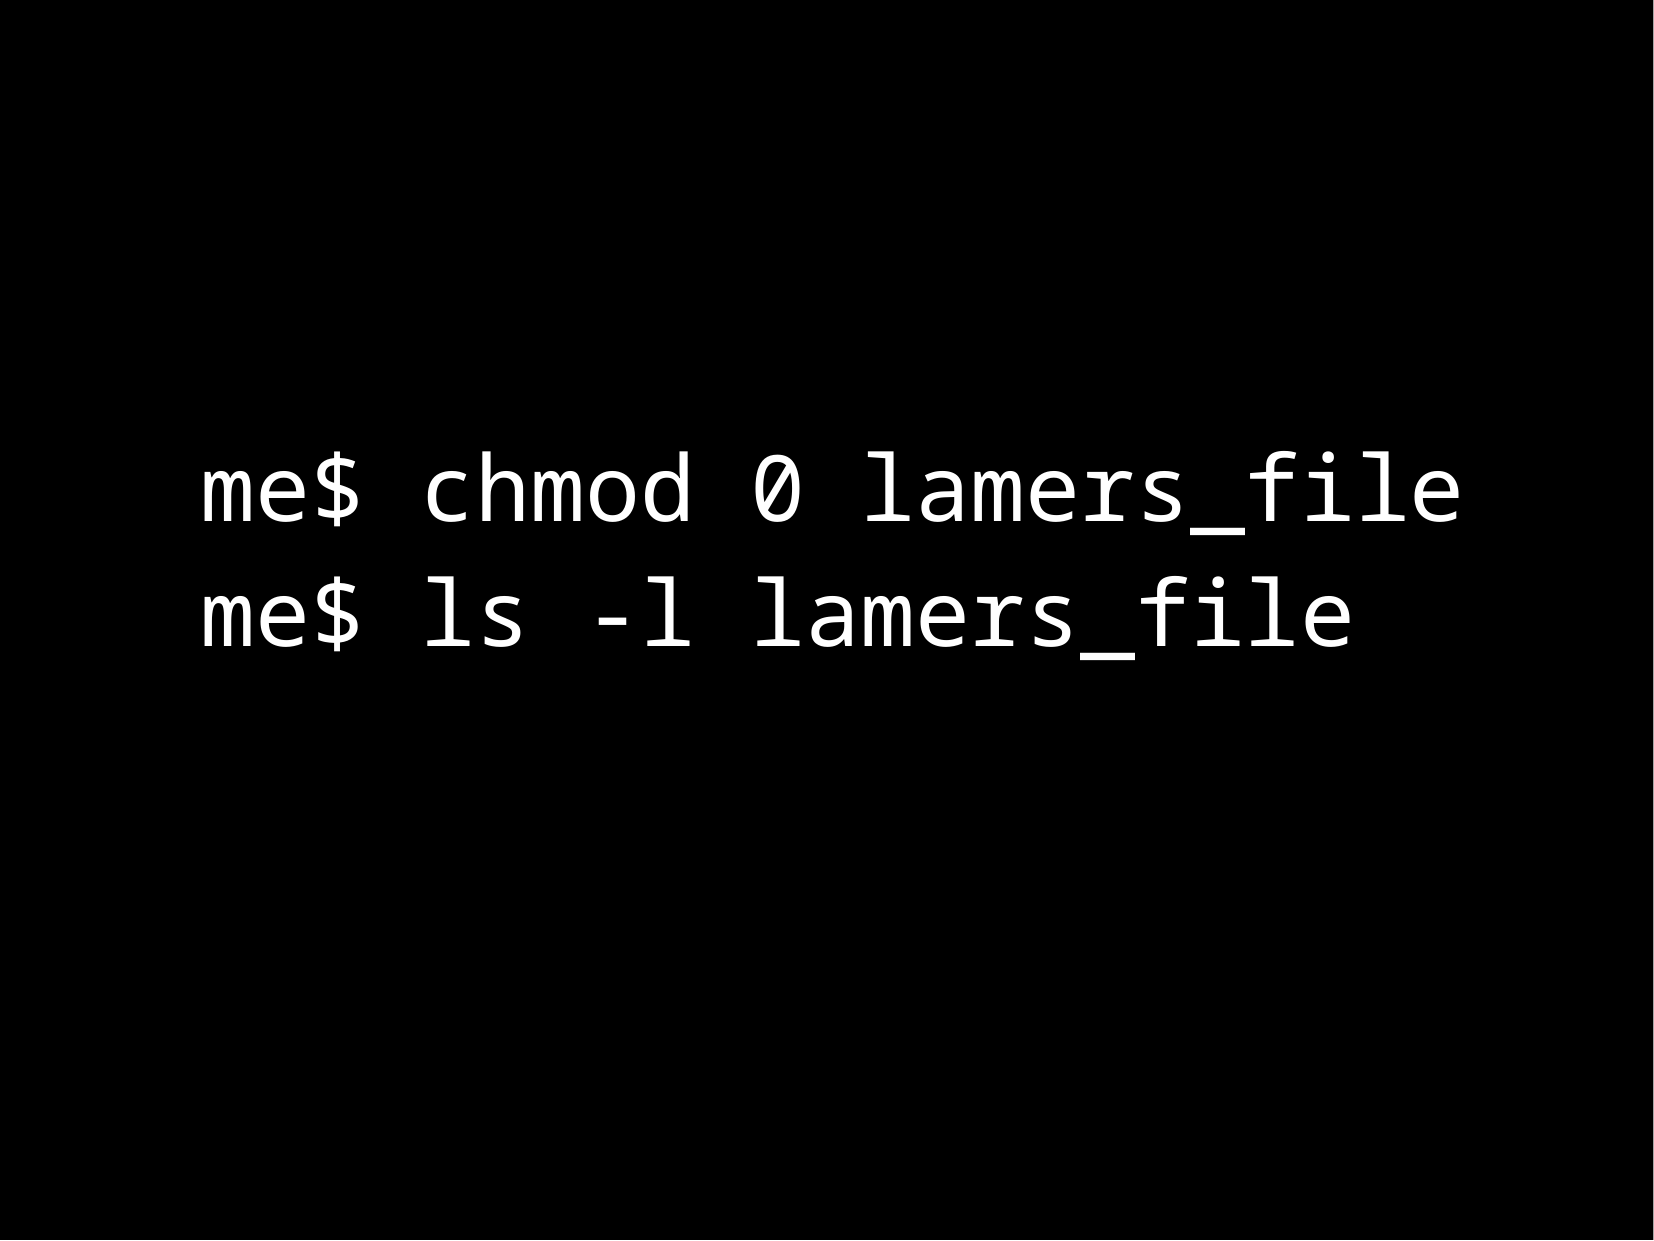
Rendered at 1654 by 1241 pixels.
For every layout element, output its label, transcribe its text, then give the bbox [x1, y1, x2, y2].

title me$ chmod 0 lamers_file me$ ls -l lamers_file [200, 445, 1581, 653]
